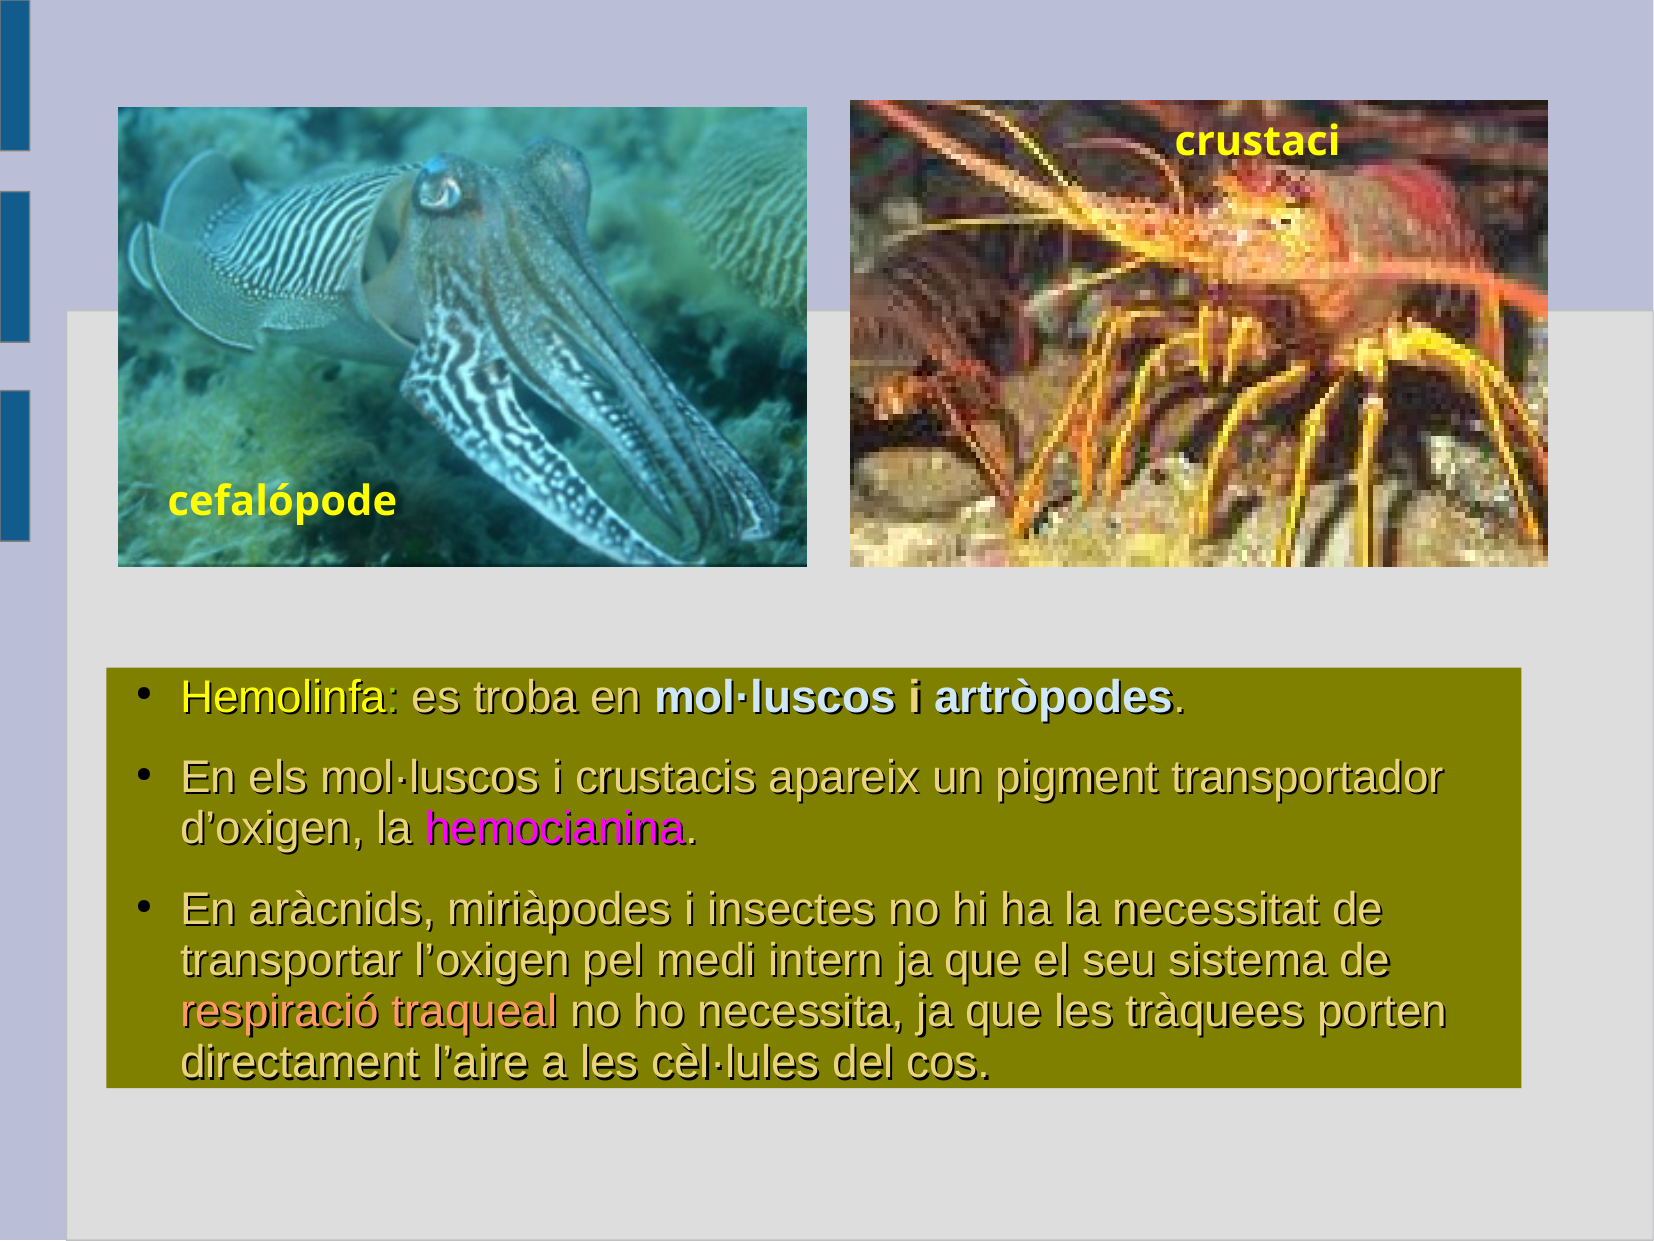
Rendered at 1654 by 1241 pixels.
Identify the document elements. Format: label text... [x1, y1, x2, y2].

list Hemolinfa: es troba en mol·luscos i artròpodes. En els mol·luscos i crustacis apareix un pigment transportador d’oxigen, la hemocianina. En aràcnids, miriàpodes i insectes no hi ha la necessitat de transportar l’oxigen pel medi intern ja que el seu sistema de respiració traqueal no ho necessita, ja que les tràquees porten directament l’aire a les cèl·lules del cos. [106, 667, 1522, 1089]
text_box crustaci [1159, 106, 1548, 172]
picture [118, 107, 807, 567]
text_box cefalópode [152, 466, 413, 532]
picture [850, 100, 1548, 567]
